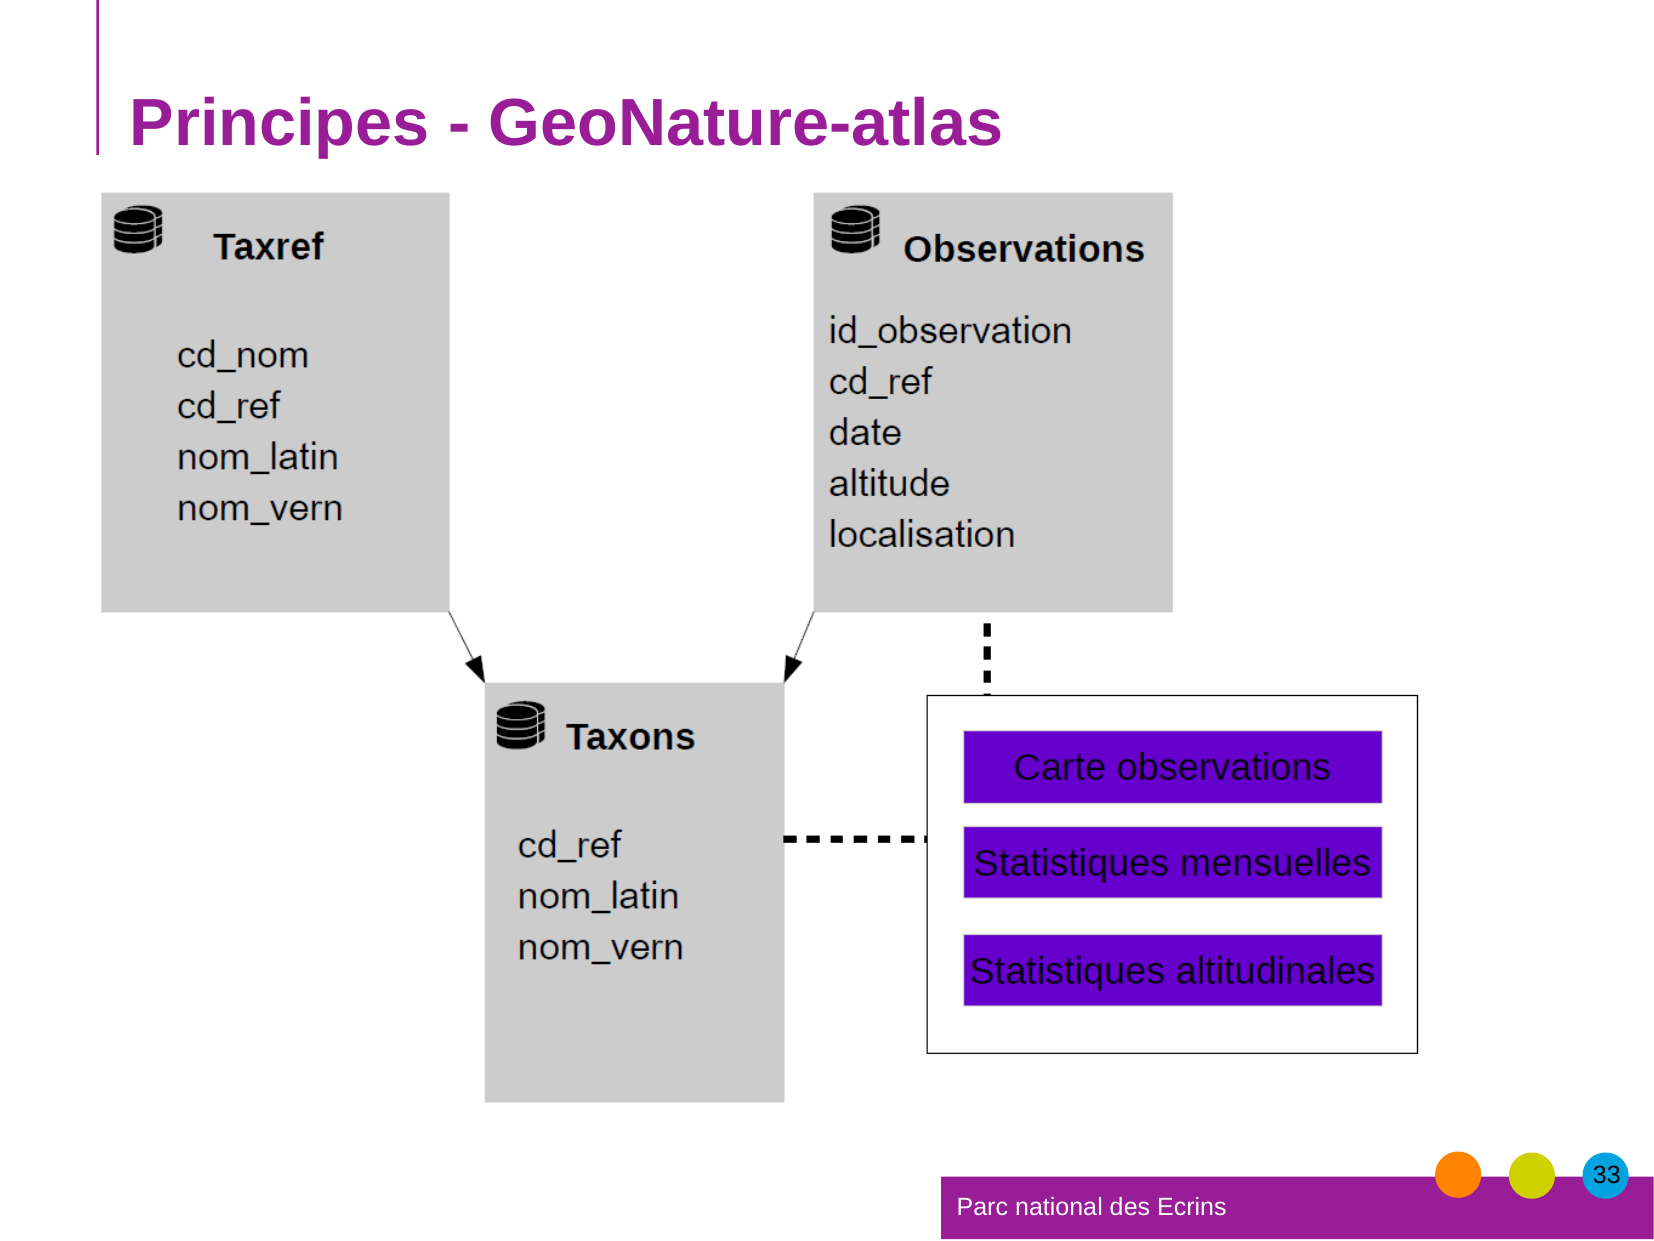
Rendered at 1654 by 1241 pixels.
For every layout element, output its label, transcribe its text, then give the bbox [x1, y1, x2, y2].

picture [88, 177, 1434, 1123]
title Principes - GeoNature-atlas [129, 11, 1619, 160]
